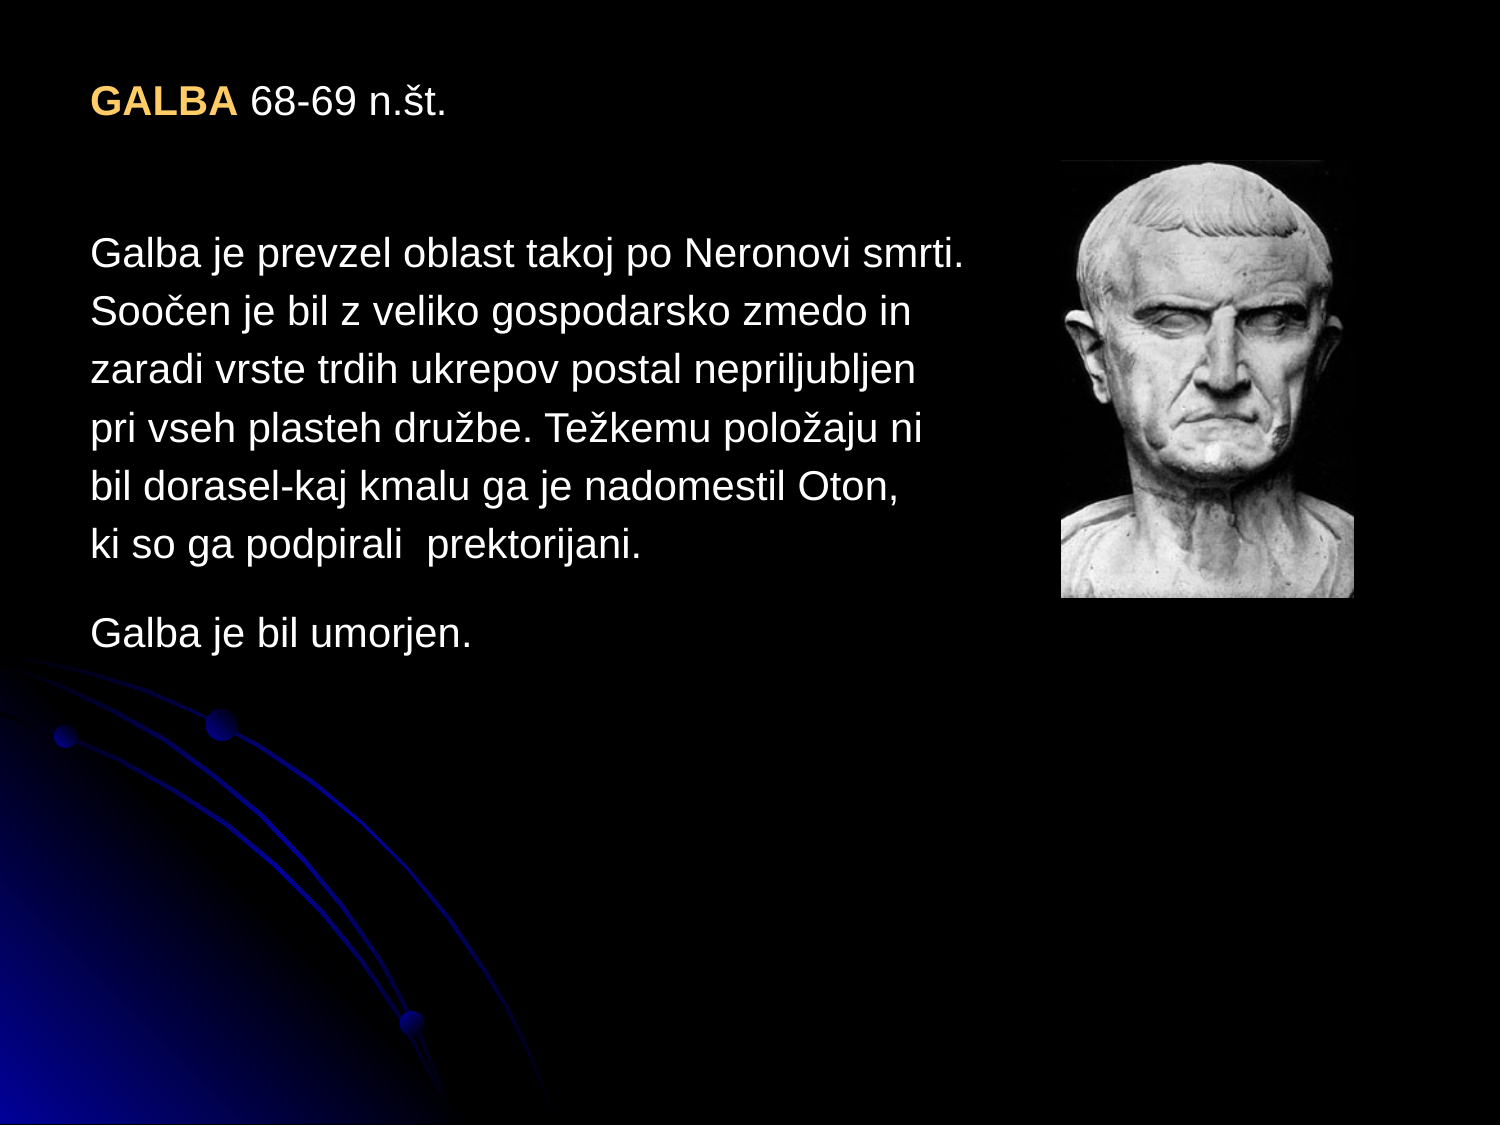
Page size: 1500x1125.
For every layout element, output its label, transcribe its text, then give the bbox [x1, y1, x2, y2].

picture [1061, 160, 1354, 598]
list GALBA 68-69 n.št. Galba je prevzel oblast takoj po Neronovi smrti. Soočen je bil z veliko gospodarsko zmedo in zaradi vrste trdih ukrepov postal nepriljubljen pri vseh plasteh družbe. Težkemu položaju ni bil dorasel-kaj kmalu ga je nadomestil Oton, ki so ga podpirali prektorijani. Galba je bil umorjen. [75, 66, 1425, 1006]
